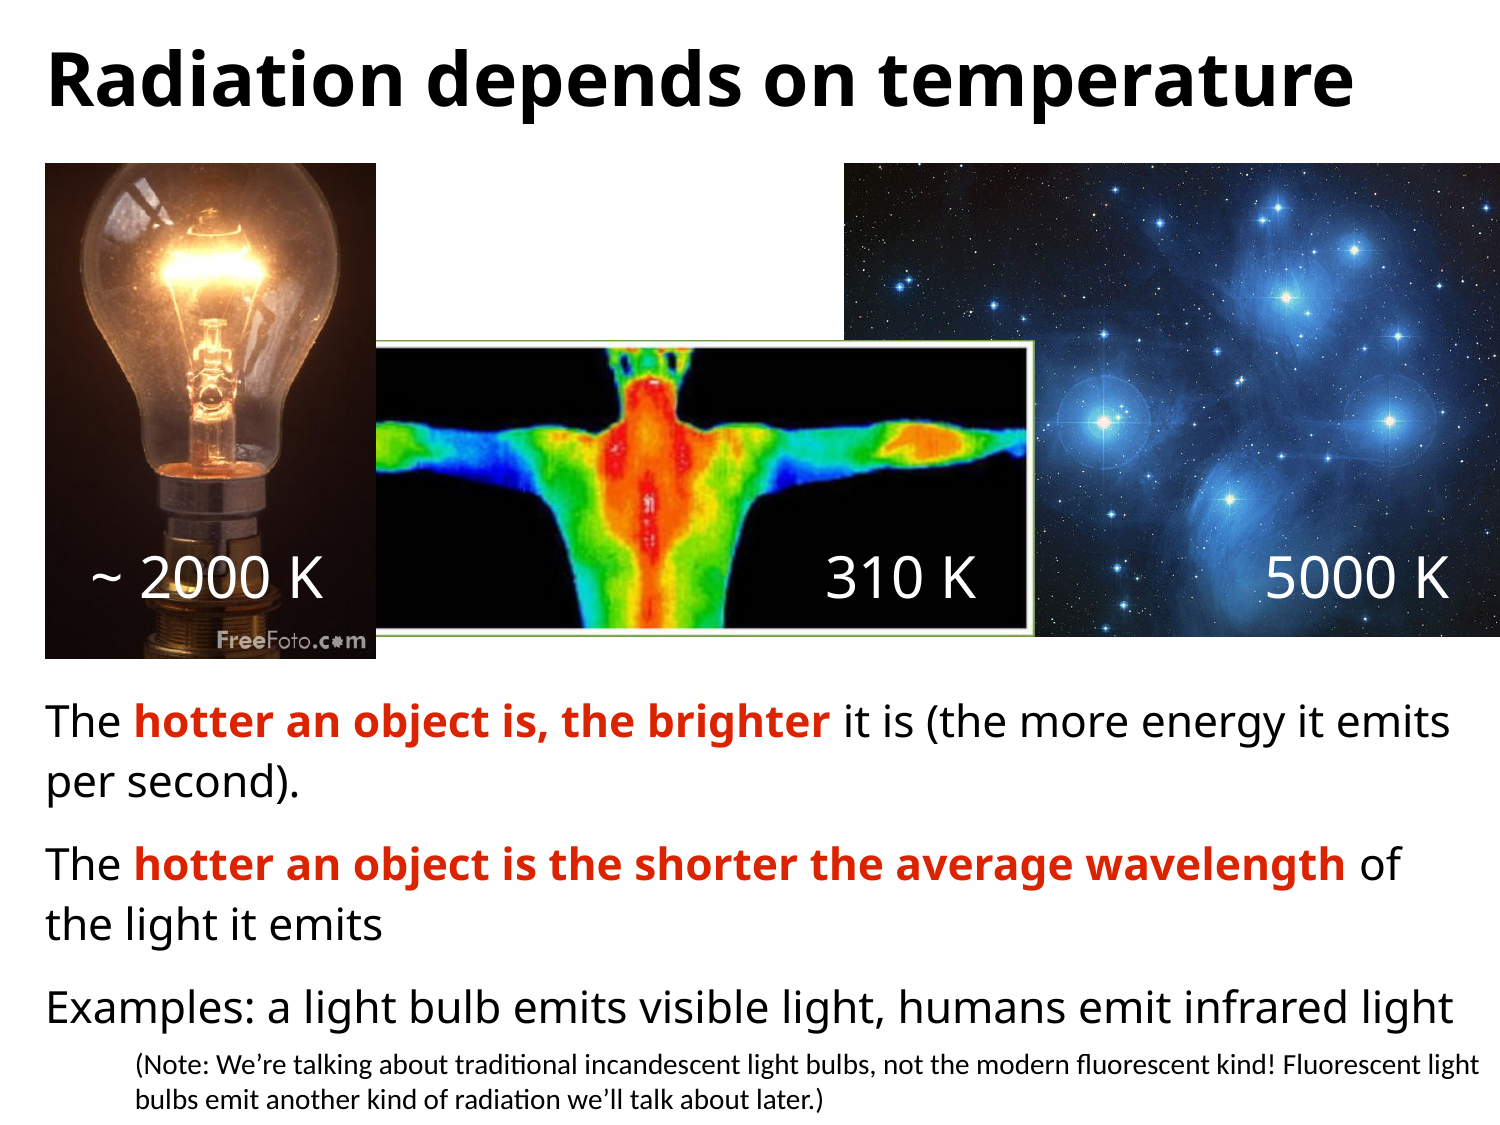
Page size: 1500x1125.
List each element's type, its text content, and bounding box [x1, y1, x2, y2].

title Radiation depends on temperature [45, 33, 1471, 121]
text_box (Note: We’re talking about traditional incandescent light bulbs, not the modern fluorescent kind! Fluorescent light bulbs emit another kind of radiation we’ll talk about later.) [119, 1037, 1500, 1123]
picture [45, 163, 1500, 533]
text_box ~ 2000 K 310 K 5000 K [45, 533, 1500, 619]
picture [45, 619, 1500, 659]
list The hotter an object is, the brighter it is (the more energy it emits per second). The hotter an object is the shorter the average wavelength of the light it emits Examples: a light bulb emits visible light, humans emit infrared light [45, 690, 1471, 1066]
